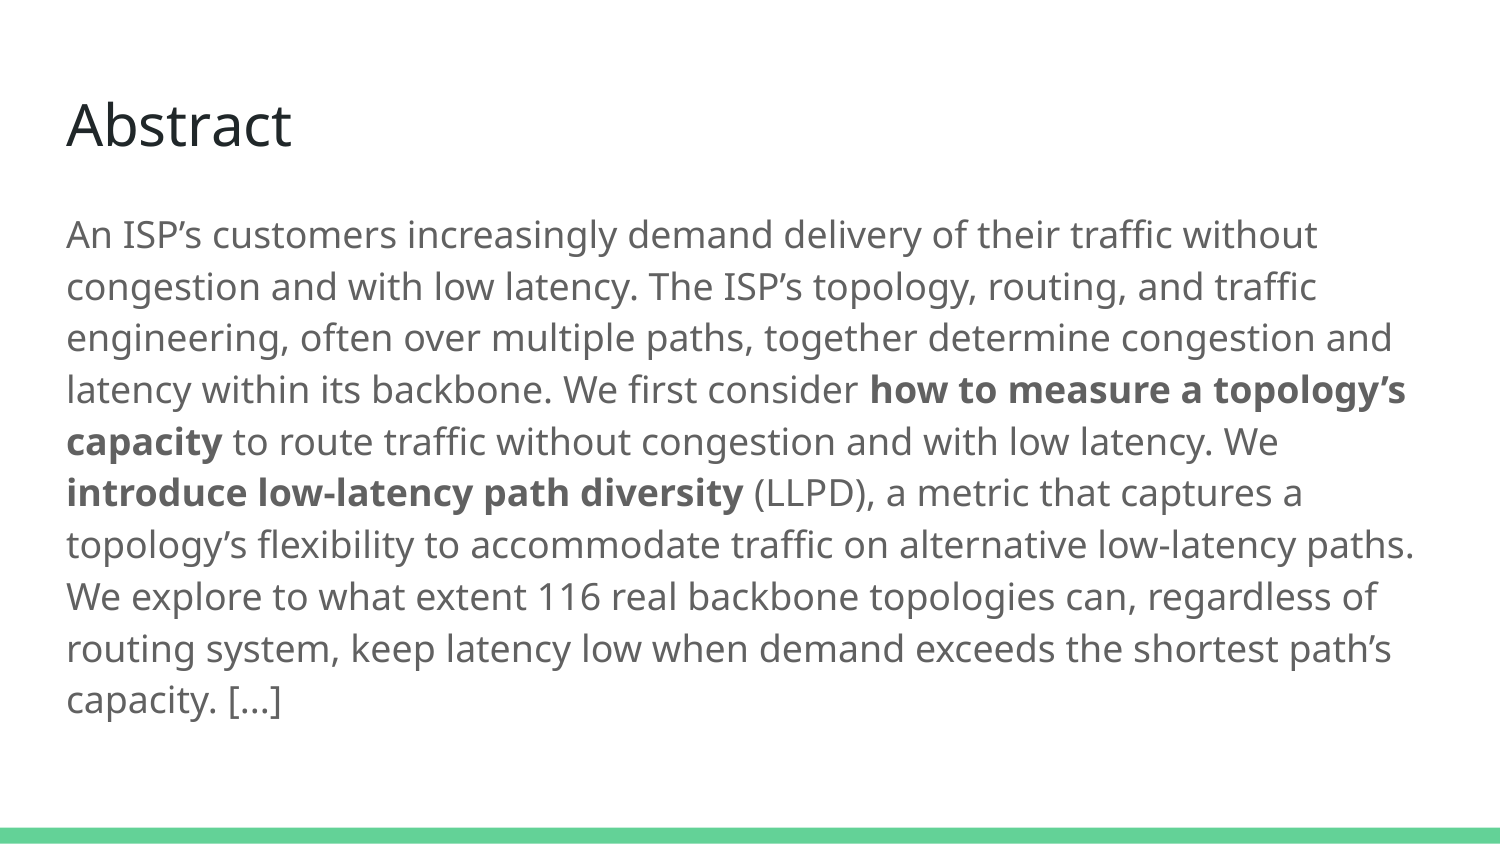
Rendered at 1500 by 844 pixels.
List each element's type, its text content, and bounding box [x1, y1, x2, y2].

list An ISP’s customers increasingly demand delivery of their traffic without congestion and with low latency. The ISP’s topology, routing, and traffic engineering, often over multiple paths, together determine congestion and latency within its backbone. We first consider how to measure a topology’s capacity to route traffic without congestion and with low latency. We introduce low-latency path diversity (LLPD), a metric that captures a topology’s flexibility to accommodate traffic on alternative low-latency paths. We explore to what extent 116 real backbone topologies can, regardless of routing system, keep latency low when demand exceeds the shortest path’s capacity. [...] [51, 189, 1449, 750]
title Abstract [51, 72, 1449, 167]
